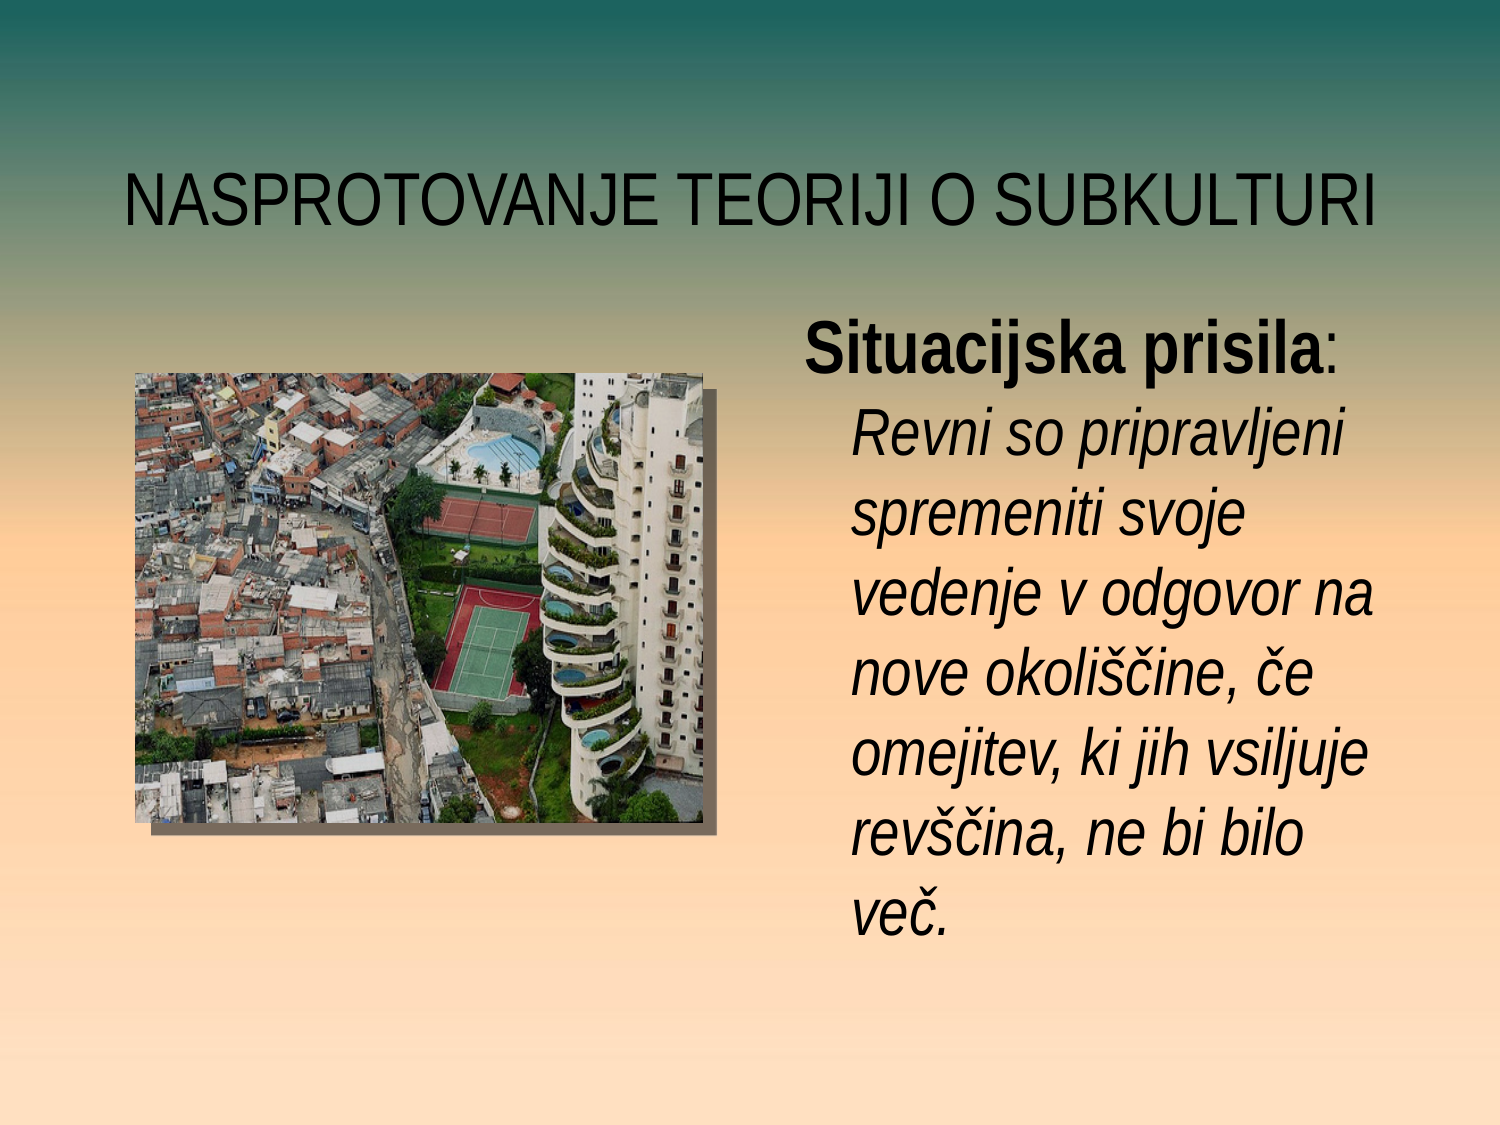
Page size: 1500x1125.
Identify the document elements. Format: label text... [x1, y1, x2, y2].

picture [0, 0, 1500, 1125]
title NASPROTOVANJE TEORIJI O SUBKULTURI [76, 101, 1427, 290]
list Situacijska prisila: Revni so pripravljeni spremeniti svoje vedenje v odgovor na nove okoliščine, če omejitev, ki jih vsiljuje revščina, ne bi bilo več. [714, 290, 1424, 1076]
